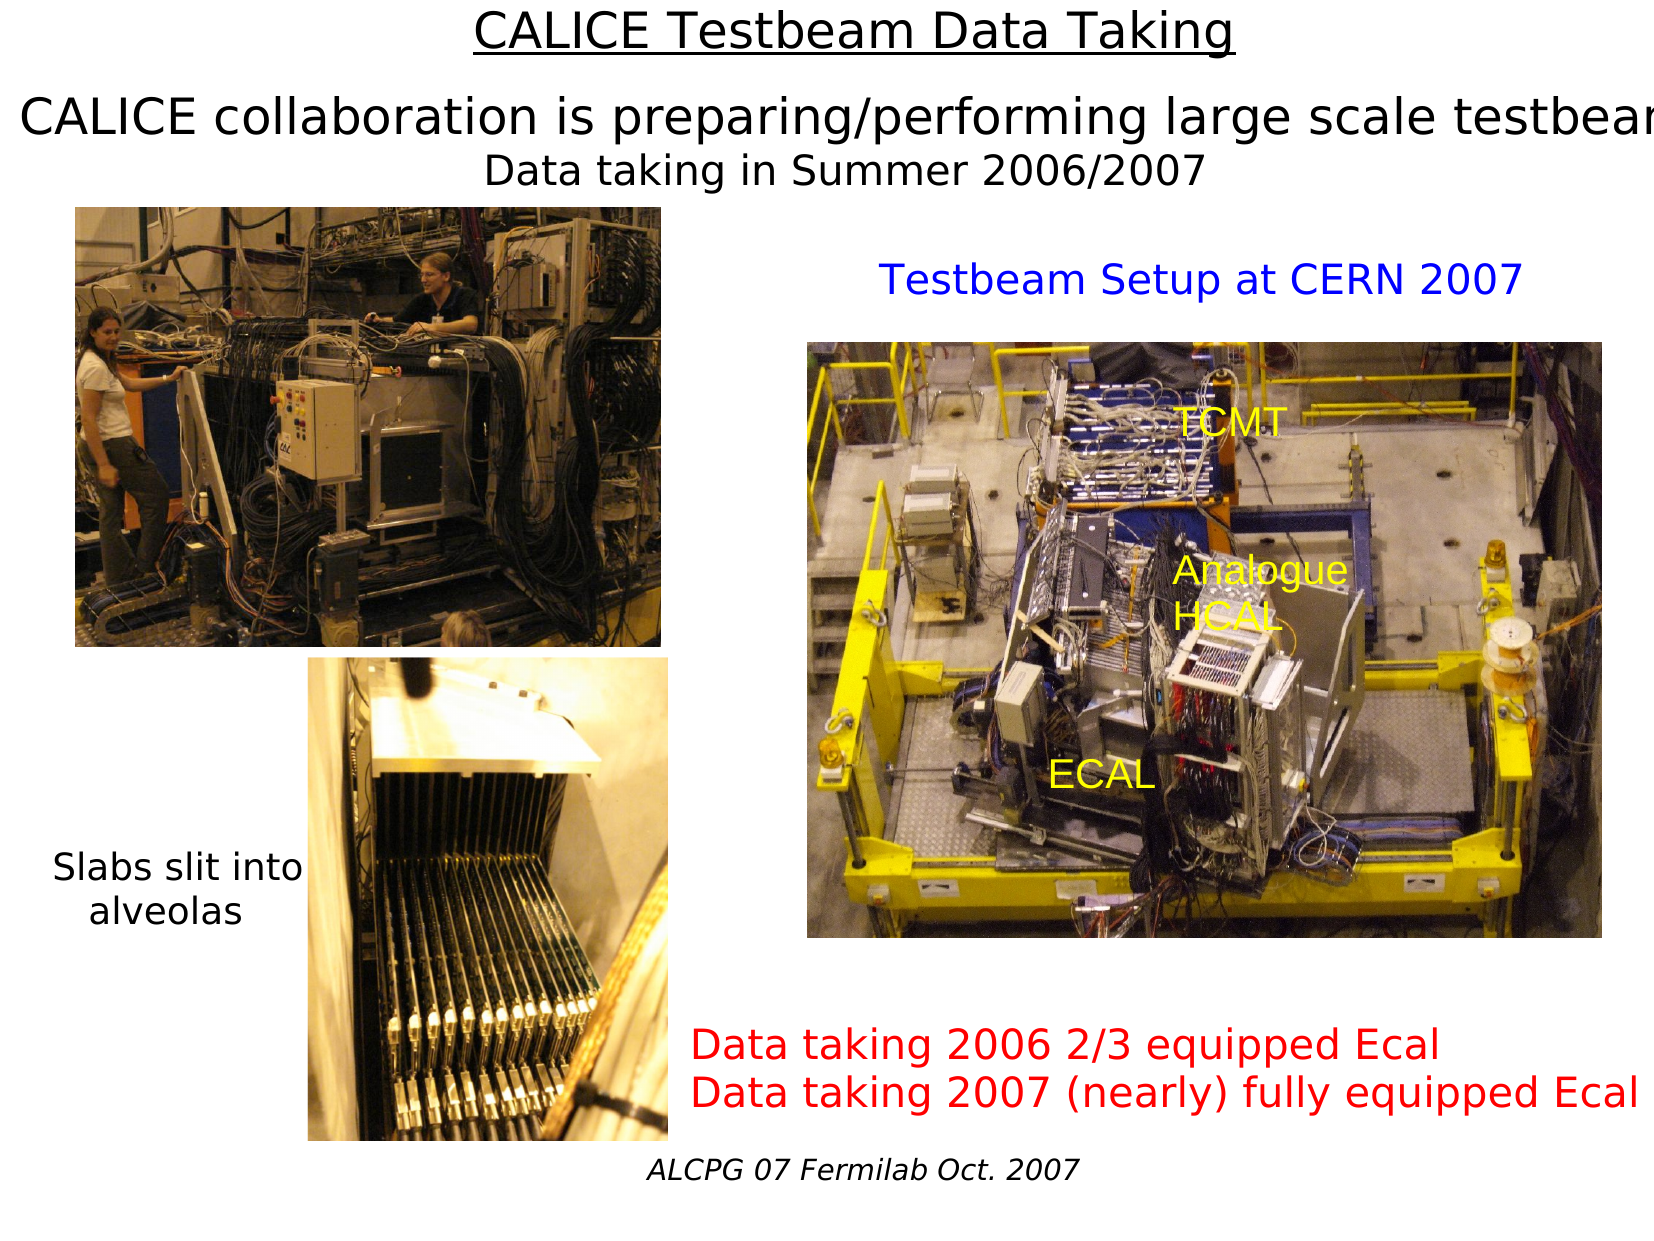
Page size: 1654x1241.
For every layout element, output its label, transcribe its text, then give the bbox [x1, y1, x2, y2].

text_box Slabs slit into alveolas [37, 838, 314, 941]
text_box CALICE Testbeam Data Taking [458, 0, 1234, 68]
picture [307, 657, 668, 1141]
text_box Data taking 2006 2/3 equipped Ecal Data taking 2007 (nearly) fully equipped Ecal [675, 1013, 1654, 1126]
text_box Analogue HCAL [1157, 539, 1391, 652]
text_box ECAL [1032, 743, 1171, 808]
text_box TCMT [1157, 391, 1376, 491]
text_box CALICE collaboration is preparing/performing large scale testbeam Data taking in Summer 2006/2007 [4, 80, 1654, 1241]
picture [75, 207, 661, 647]
text_box Testbeam Setup at CERN 2007 [864, 248, 1550, 312]
picture [807, 342, 1602, 939]
